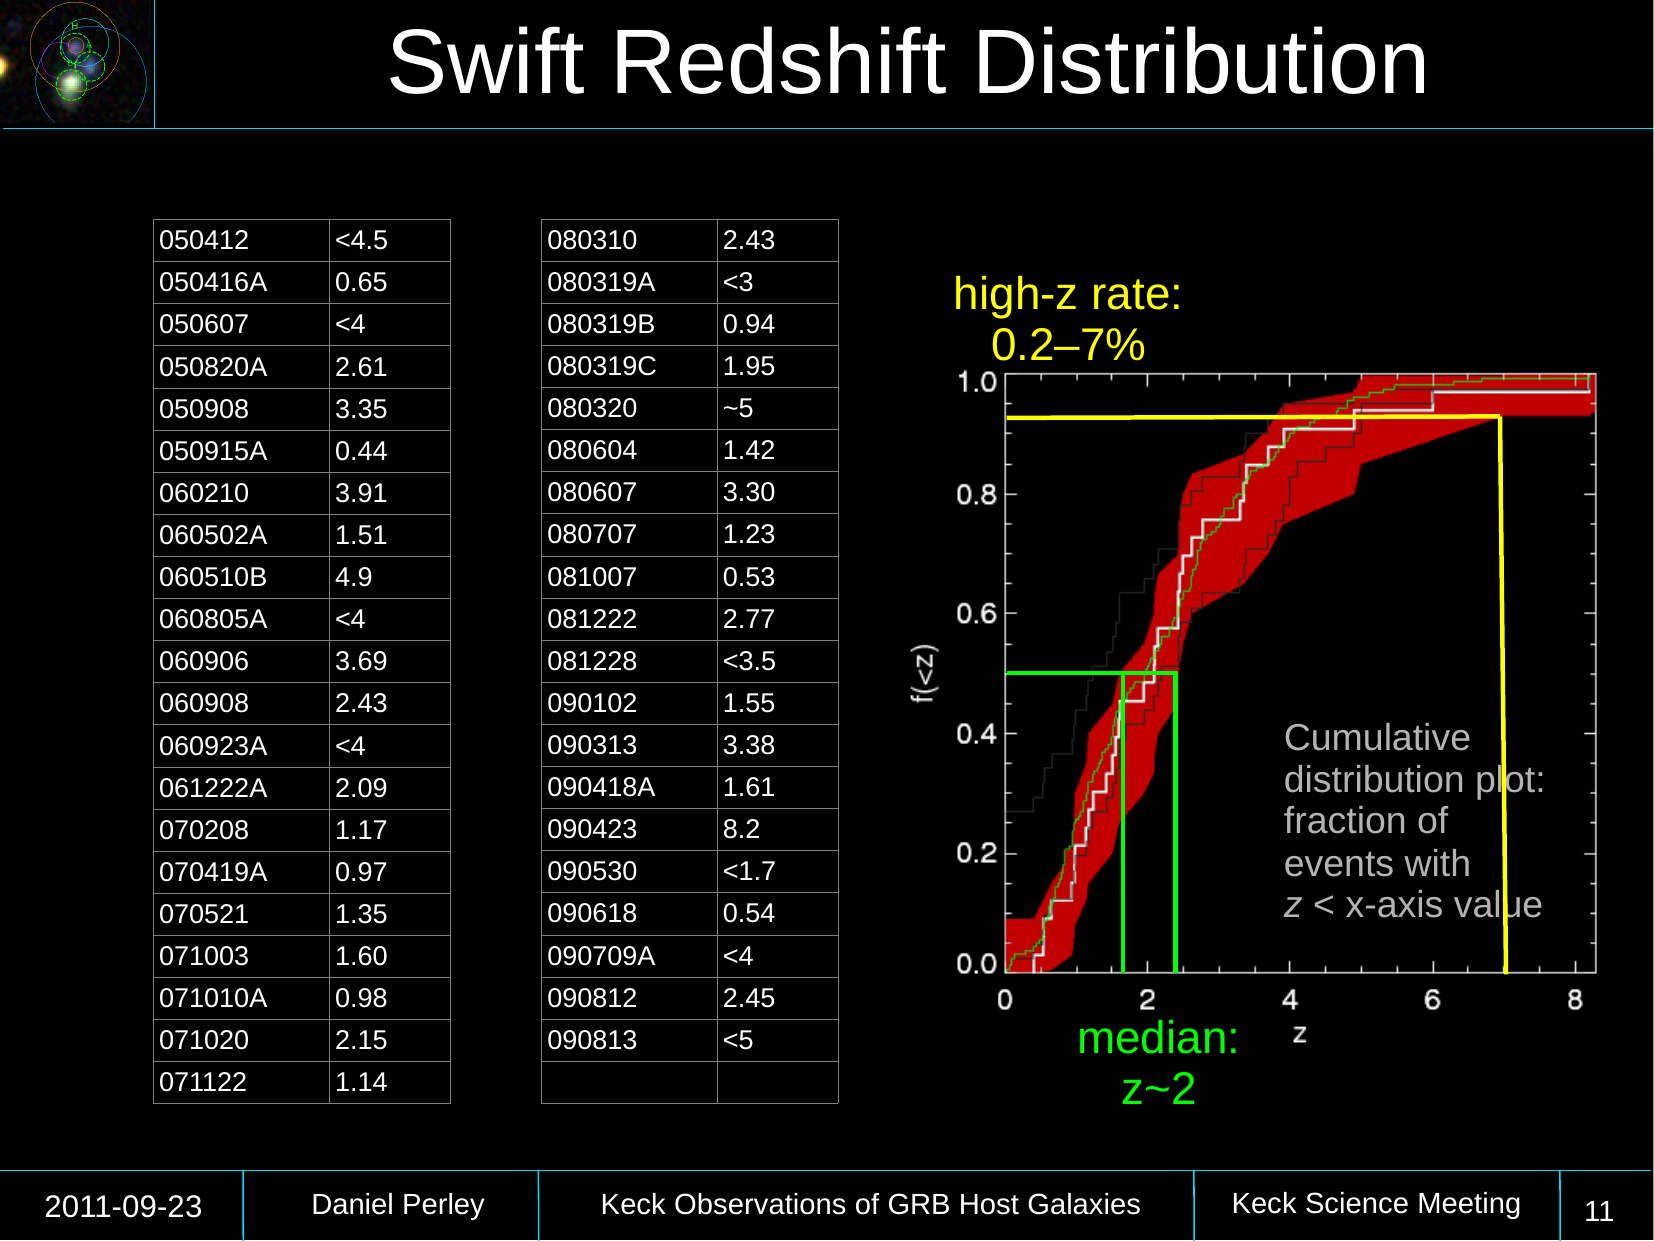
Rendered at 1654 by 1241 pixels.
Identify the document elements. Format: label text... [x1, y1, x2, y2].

table_cell 2.43 [330, 683, 450, 724]
table_cell 081222 [542, 599, 717, 640]
table_cell [542, 1062, 717, 1103]
table_cell 2.61 [330, 346, 450, 388]
table_cell 081228 [542, 641, 717, 682]
table_cell 080320 [542, 388, 717, 429]
table_cell 2.09 [330, 768, 450, 809]
table_cell 090418A [542, 767, 717, 808]
table_cell 0.44 [330, 431, 450, 472]
table_cell 050908 [154, 389, 329, 430]
table_cell <3.5 [718, 641, 838, 682]
table_cell 2.45 [718, 978, 838, 1019]
table_cell 090423 [542, 809, 717, 850]
table_cell 080319B [542, 304, 717, 345]
table_cell 0.53 [718, 557, 838, 598]
table_cell [718, 1062, 838, 1103]
table_cell 071122 [154, 1062, 329, 1103]
table_cell 080604 [542, 430, 717, 471]
table_cell 090812 [542, 978, 717, 1019]
table_cell 050416A [154, 262, 329, 303]
table_cell 1.42 [718, 430, 838, 471]
table_cell 090530 [542, 851, 717, 892]
table_cell 060210 [154, 473, 329, 514]
table_cell 071020 [154, 1020, 329, 1061]
table_cell 0.98 [330, 978, 450, 1019]
table_cell ~5 [718, 388, 838, 429]
table_cell 0.94 [718, 304, 838, 345]
table_cell 071003 [154, 936, 329, 977]
table_cell 090618 [542, 893, 717, 935]
table_cell 090813 [542, 1020, 717, 1061]
table_cell <3 [718, 262, 838, 303]
table_cell 1.14 [330, 1062, 450, 1103]
table_cell 1.95 [718, 346, 838, 387]
table_header 2.43 [718, 220, 838, 261]
table_cell 060923A [154, 725, 329, 767]
table_cell 050820A [154, 346, 329, 388]
table_cell 080319C [542, 346, 717, 387]
table_cell 3.35 [330, 389, 450, 430]
table_cell <4 [330, 599, 450, 640]
table_cell 081007 [542, 557, 717, 598]
table_cell 071010A [154, 978, 329, 1019]
table_cell 1.51 [330, 515, 450, 556]
table_cell 2.15 [330, 1020, 450, 1061]
picture [0, 0, 151, 123]
table_cell <1.7 [718, 851, 838, 892]
table_cell 2.77 [718, 599, 838, 640]
text_box median: z~2 [1055, 1004, 1276, 1122]
table_cell 060906 [154, 641, 329, 682]
table_cell 060510B [154, 557, 329, 598]
table_cell 3.30 [718, 472, 838, 513]
table_cell 4.9 [330, 557, 450, 598]
table_cell 3.38 [718, 725, 838, 766]
table_cell 090313 [542, 725, 717, 766]
table_cell 060908 [154, 683, 329, 724]
table_cell <4 [330, 304, 450, 345]
title Swift Redshift Distribution [165, 10, 1654, 114]
table_cell 0.65 [330, 262, 450, 303]
table_cell 1.61 [718, 767, 838, 808]
table_cell 1.60 [330, 936, 450, 977]
text_box high-z rate: 0.2–7% [937, 260, 1201, 378]
text_box Cumulative distribution plot: fraction of events with z < x-axis value [1269, 708, 1503, 934]
table_cell 3.91 [330, 473, 450, 514]
table_cell 080319A [542, 262, 717, 303]
table_cell 1.17 [330, 810, 450, 851]
text_box Cumulative distribution plot: fraction of events with z < x-axis value [1506, 708, 1570, 934]
table_cell 8.2 [718, 809, 838, 850]
table_cell <4 [330, 725, 450, 767]
table_cell 060805A [154, 599, 329, 640]
table_cell 070419A [154, 852, 329, 893]
table_cell 0.54 [718, 893, 838, 935]
table_cell <4 [718, 936, 838, 977]
table_cell 050607 [154, 304, 329, 345]
table_cell 0.97 [330, 852, 450, 893]
table_cell 3.69 [330, 641, 450, 682]
table_cell 060502A [154, 515, 329, 556]
table_header 050412 [154, 220, 329, 261]
table_cell 070208 [154, 810, 329, 851]
table_cell 090709A [542, 936, 717, 977]
table_cell 050915A [154, 431, 329, 472]
table_cell 1.55 [718, 683, 838, 724]
table_cell <5 [718, 1020, 838, 1061]
table_header 080310 [542, 220, 717, 261]
table_cell 061222A [154, 768, 329, 809]
picture [900, 353, 1611, 1063]
table_cell 080607 [542, 472, 717, 513]
table_header <4.5 [330, 220, 450, 261]
table_cell 090102 [542, 683, 717, 724]
table_cell 080707 [542, 514, 717, 556]
table_cell 070521 [154, 894, 329, 935]
table_cell 1.23 [718, 514, 838, 556]
table_cell 1.35 [330, 894, 450, 935]
